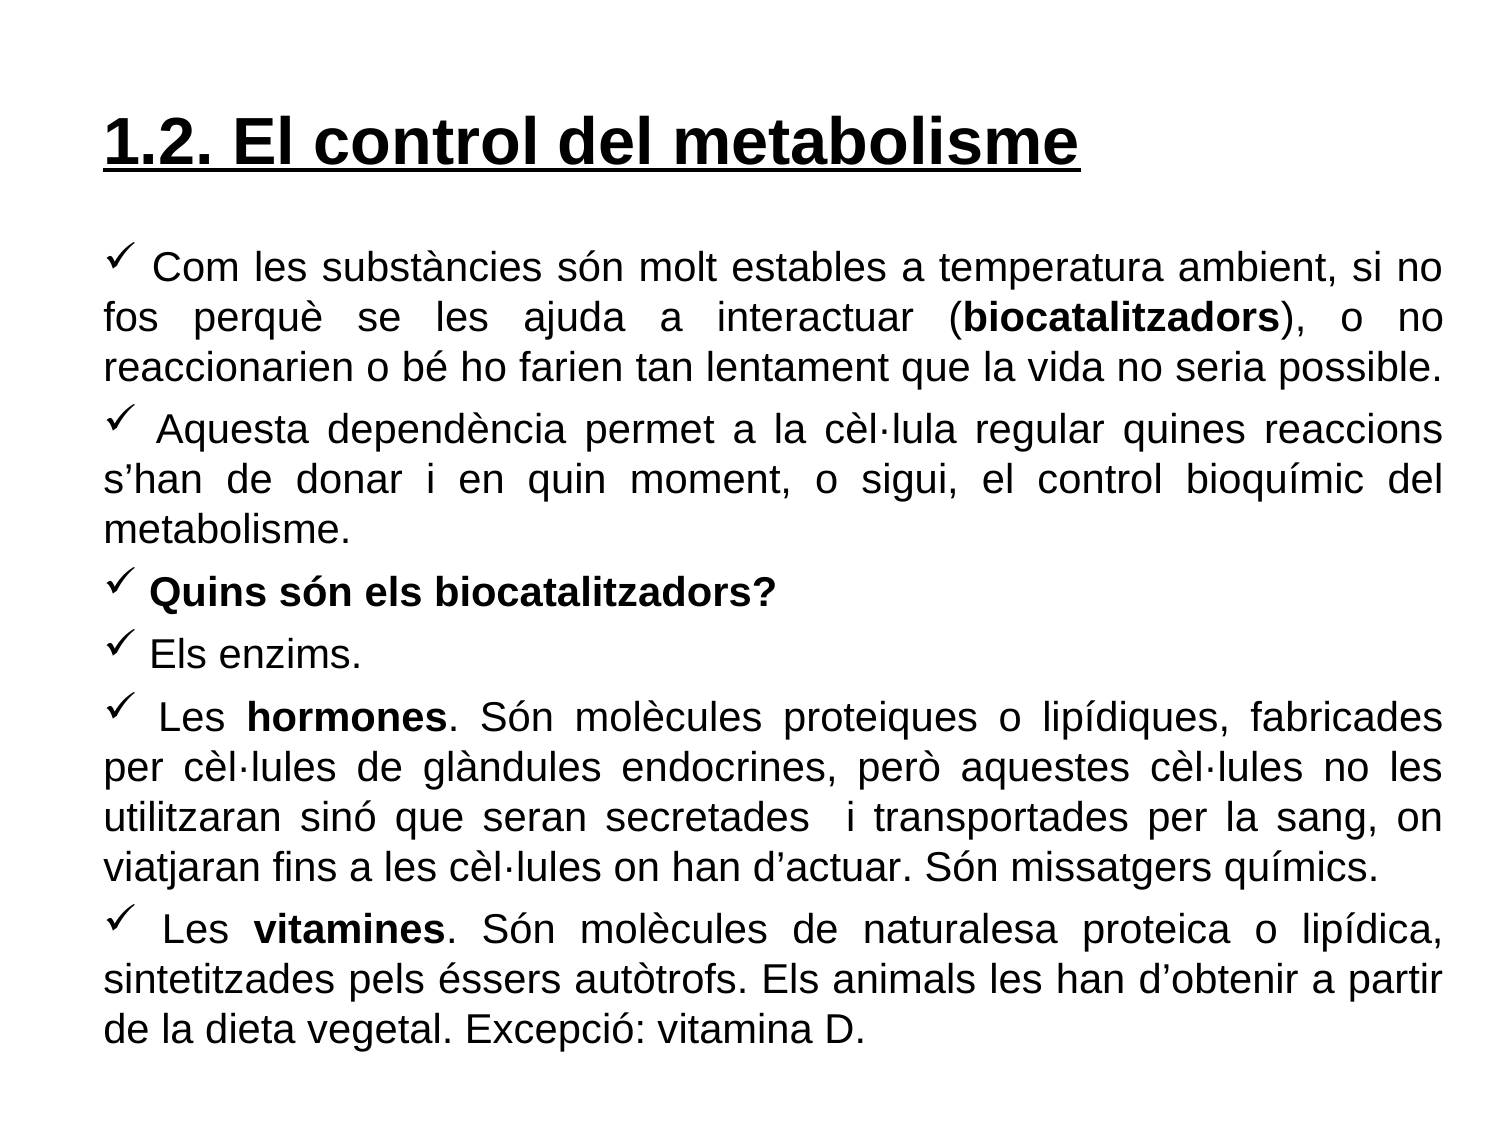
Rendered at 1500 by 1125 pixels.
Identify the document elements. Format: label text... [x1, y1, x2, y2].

text_box Com les substàncies són molt estables a temperatura ambient, si no fos perquè se les ajuda a interactuar (biocatalitzadors), o no reaccionarien o bé ho farien tan lentament que la vida no seria possible. Aquesta dependència permet a la cèl·lula regular quines reaccions s’han de donar i en quin moment, o sigui, el control bioquímic del metabolisme. Quins són els biocatalitzadors? Els enzims. Les hormones. Són molècules proteiques o lipídiques, fabricades per cèl·lules de glàndules endocrines, però aquestes cèl·lules no les utilitzaran sinó que seran secretades i transportades per la sang, on viatjaran fins a les cèl·lules on han d’actuar. Són missatgers químics. Les vitamines. Són molècules de naturalesa proteica o lipídica, sintetitzades pels éssers autòtrofs. Els animals les han d’obtenir a partir de la dieta vegetal. Excepció: vitamina D. [88, 231, 1459, 1060]
text_box 1.2. El control del metabolisme [88, 90, 1353, 186]
